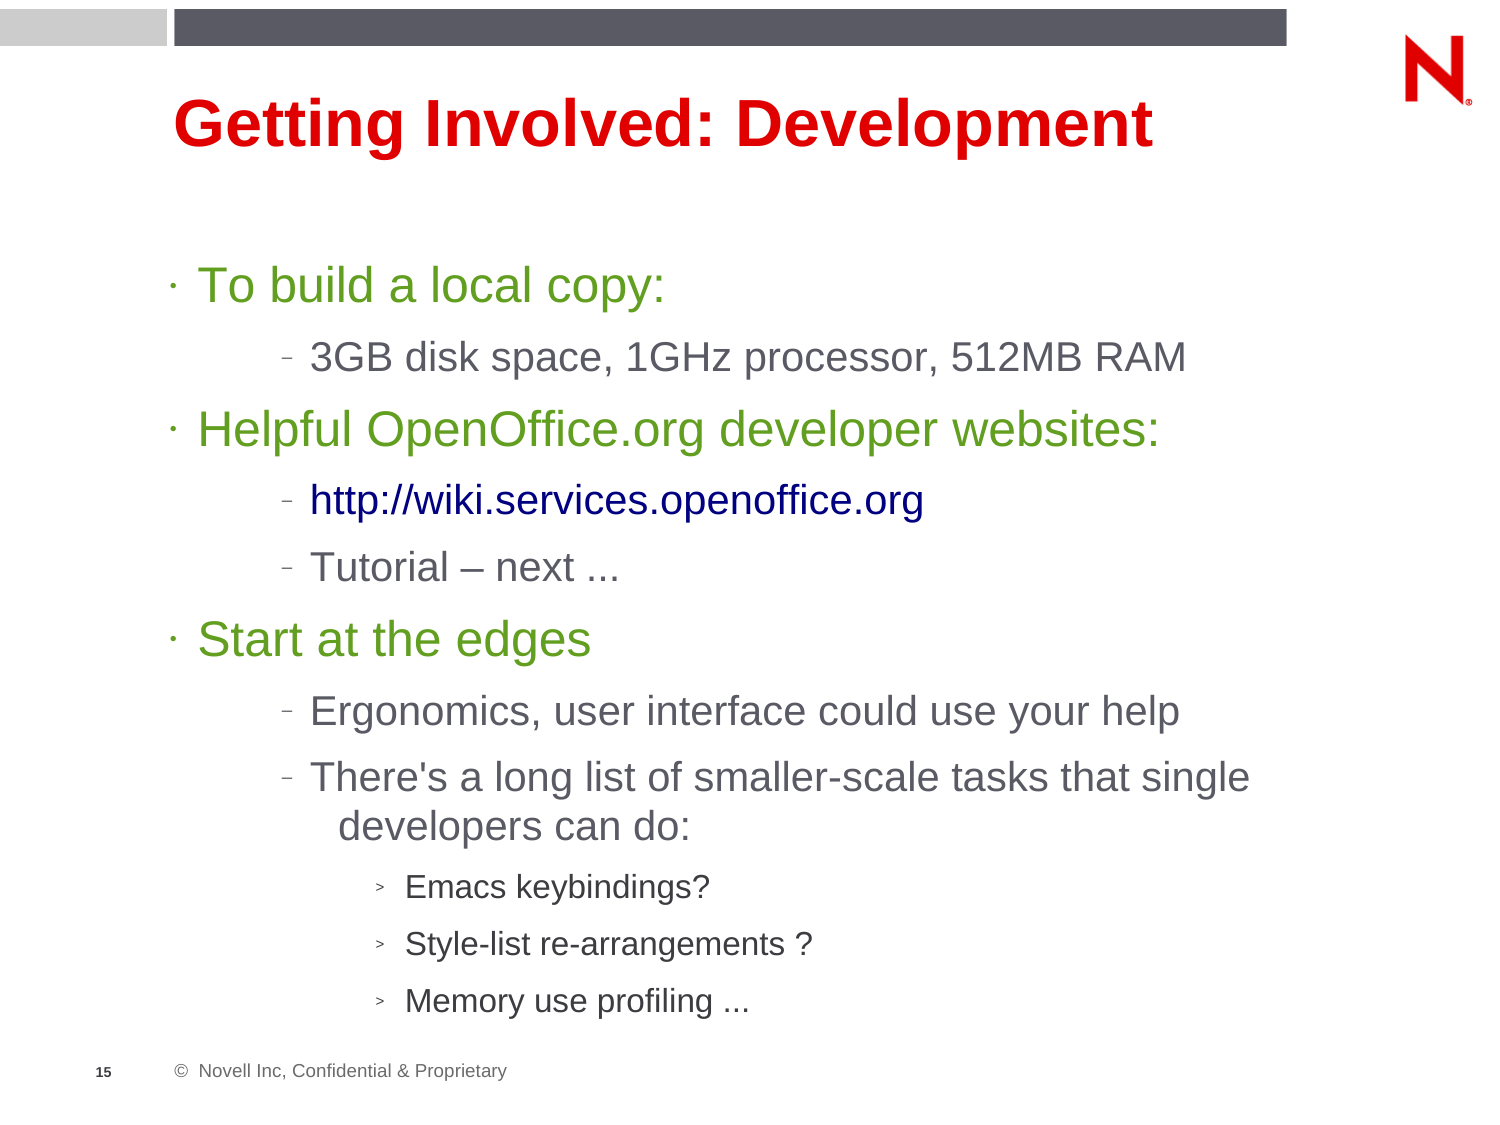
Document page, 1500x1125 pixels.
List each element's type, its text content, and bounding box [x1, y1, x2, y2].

title Getting Involved: Development [173, 41, 1395, 205]
picture [1403, 32, 1473, 107]
list To build a local copy: 3GB disk space, 1GHz processor, 512MB RAM Helpful OpenOffice.org developer websites: http://wiki.services.openoffice.org Tutorial – next ... Start at the edges Ergonomics, user interface could use your help There's a long list of smaller-scale tasks that single developers can do: Emacs keybindings? Style-list re-arrangements ? Memory use profiling ... [169, 254, 1410, 1018]
